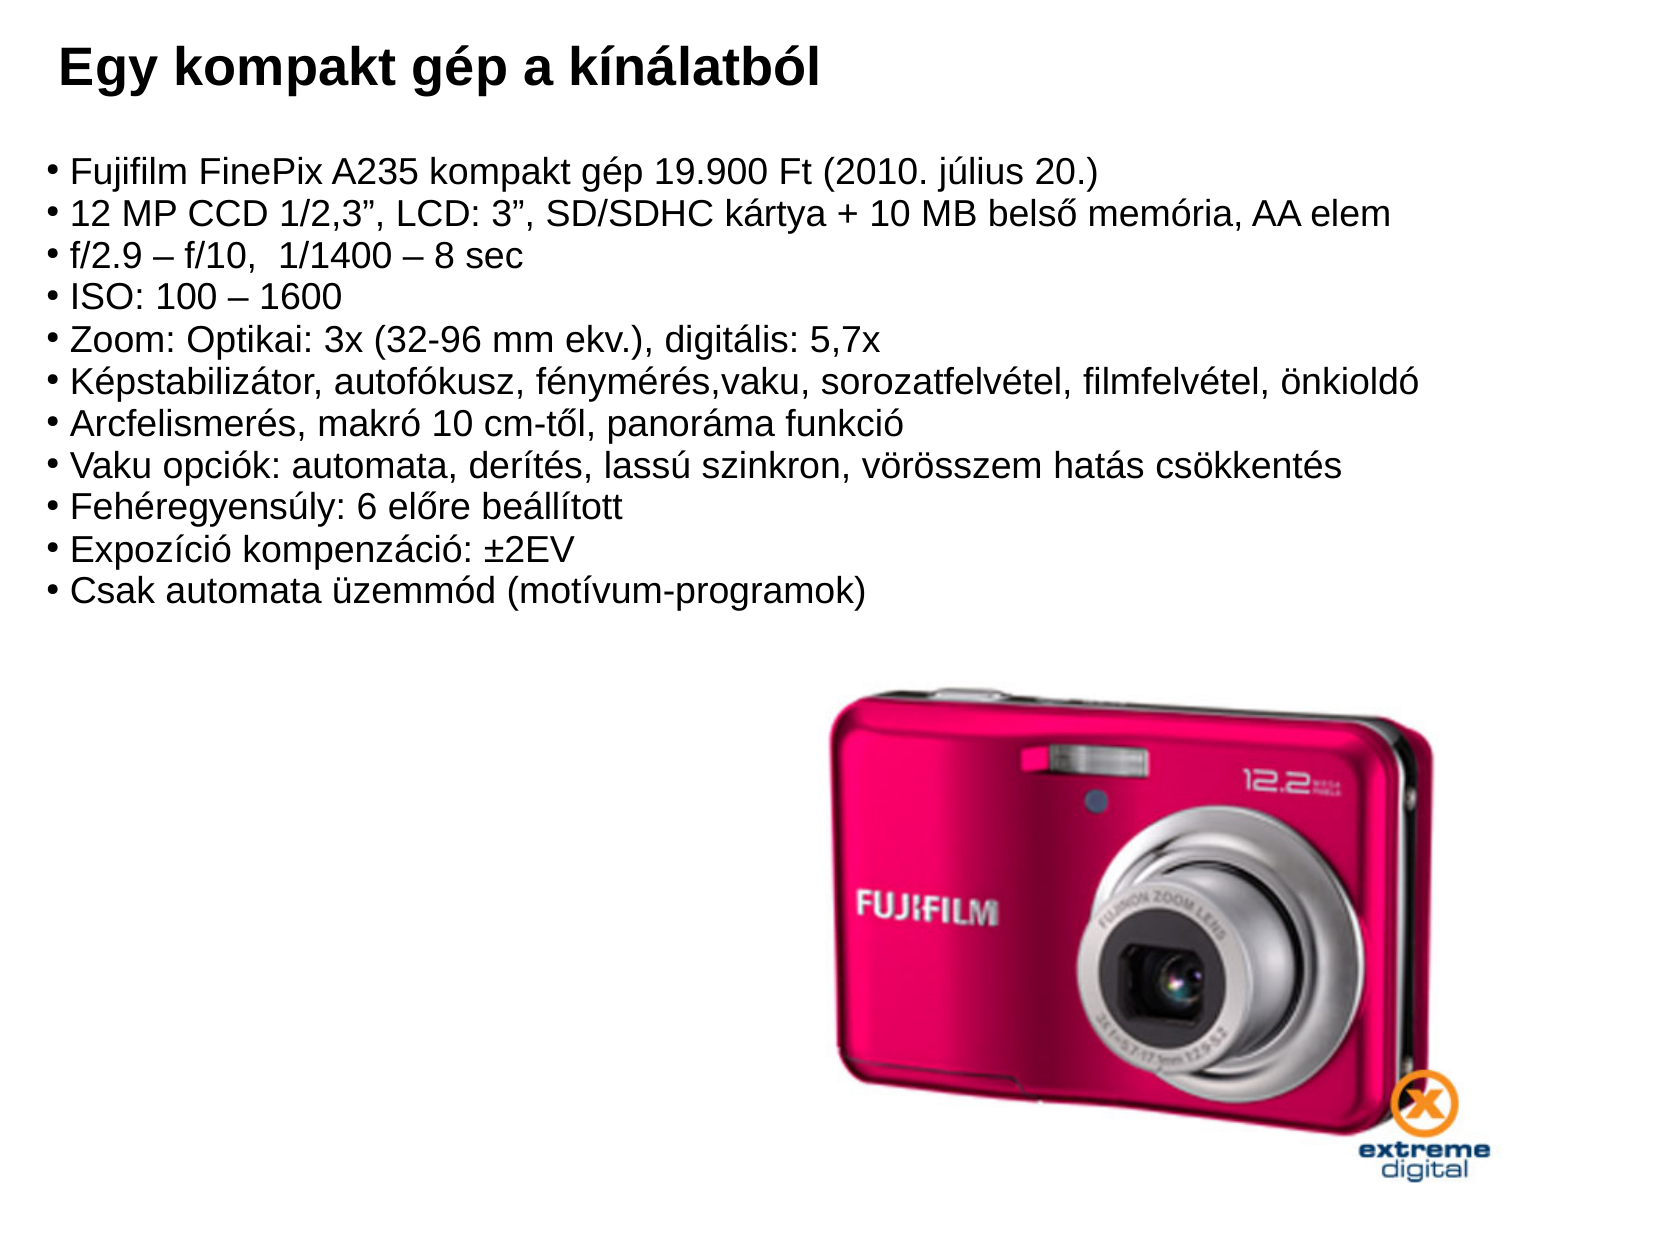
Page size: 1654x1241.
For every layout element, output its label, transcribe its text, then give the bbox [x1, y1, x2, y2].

text_box Fujifilm FinePix A235 kompakt gép 19.900 Ft (2010. július 20.) 12 MP CCD 1/2,3”, LCD: 3”, SD/SDHC kártya + 10 MB belső memória, AA elem f/2.9 – f/10, 1/1400 – 8 sec ISO: 100 – 1600 Zoom: Optikai: 3x (32-96 mm ekv.), digitális: 5,7x Képstabilizátor, autofókusz, fénymérés,vaku, sorozatfelvétel, filmfelvétel, önkioldó Arcfelismerés, makró 10 cm-től, panoráma funkció Vaku opciók: automata, derítés, lassú szinkron, vörösszem hatás csökkentés Fehéregyensúly: 6 előre beállított Expozíció kompenzáció: ±2EV Csak automata üzemmód (motívum-programok) [31, 142, 1446, 621]
text_box Egy kompakt gép a kínálatból [44, 29, 838, 107]
picture [738, 620, 1520, 1206]
